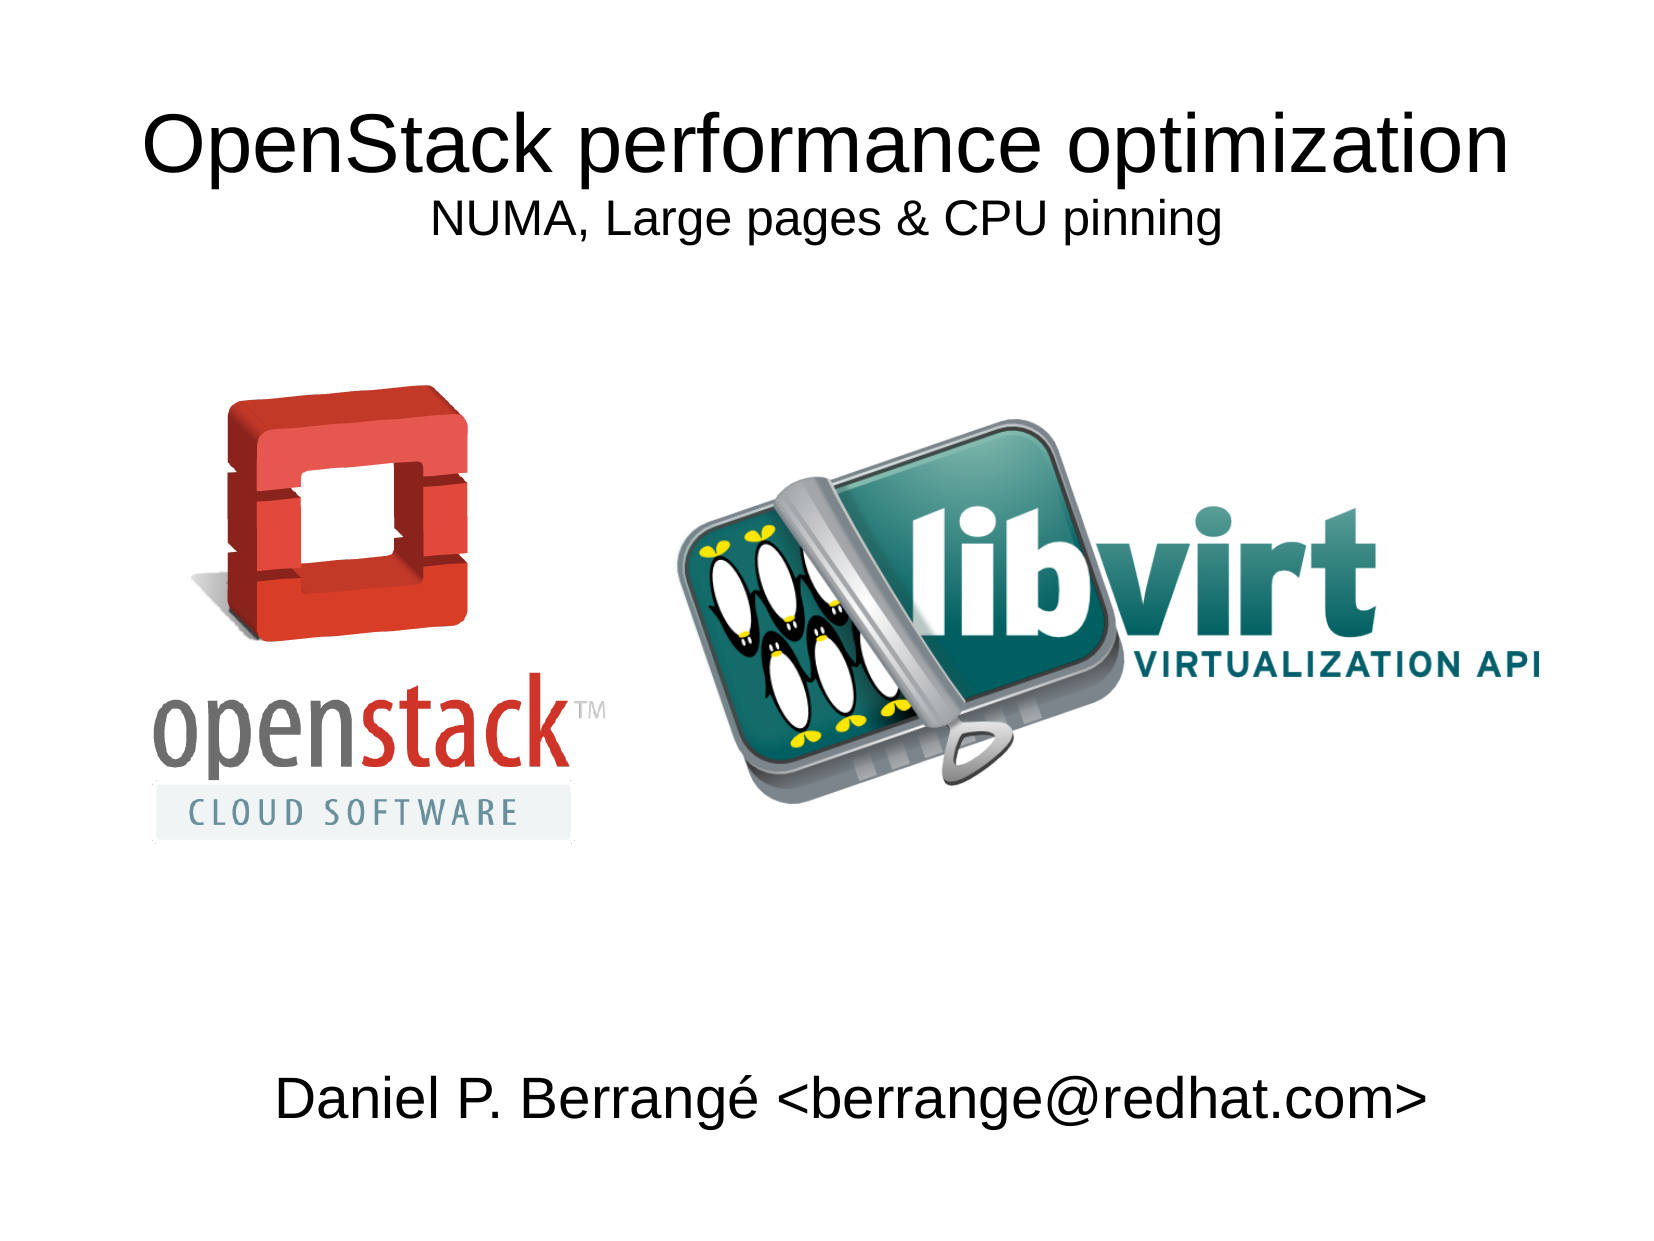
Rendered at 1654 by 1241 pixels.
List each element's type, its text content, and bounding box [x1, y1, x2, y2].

text_box Daniel P. Berrangé <berrange@redhat.com> [259, 1058, 1453, 1146]
title OpenStack performance optimization NUMA, Large pages & CPU pinning [82, 96, 1571, 246]
picture [47, 366, 1539, 863]
